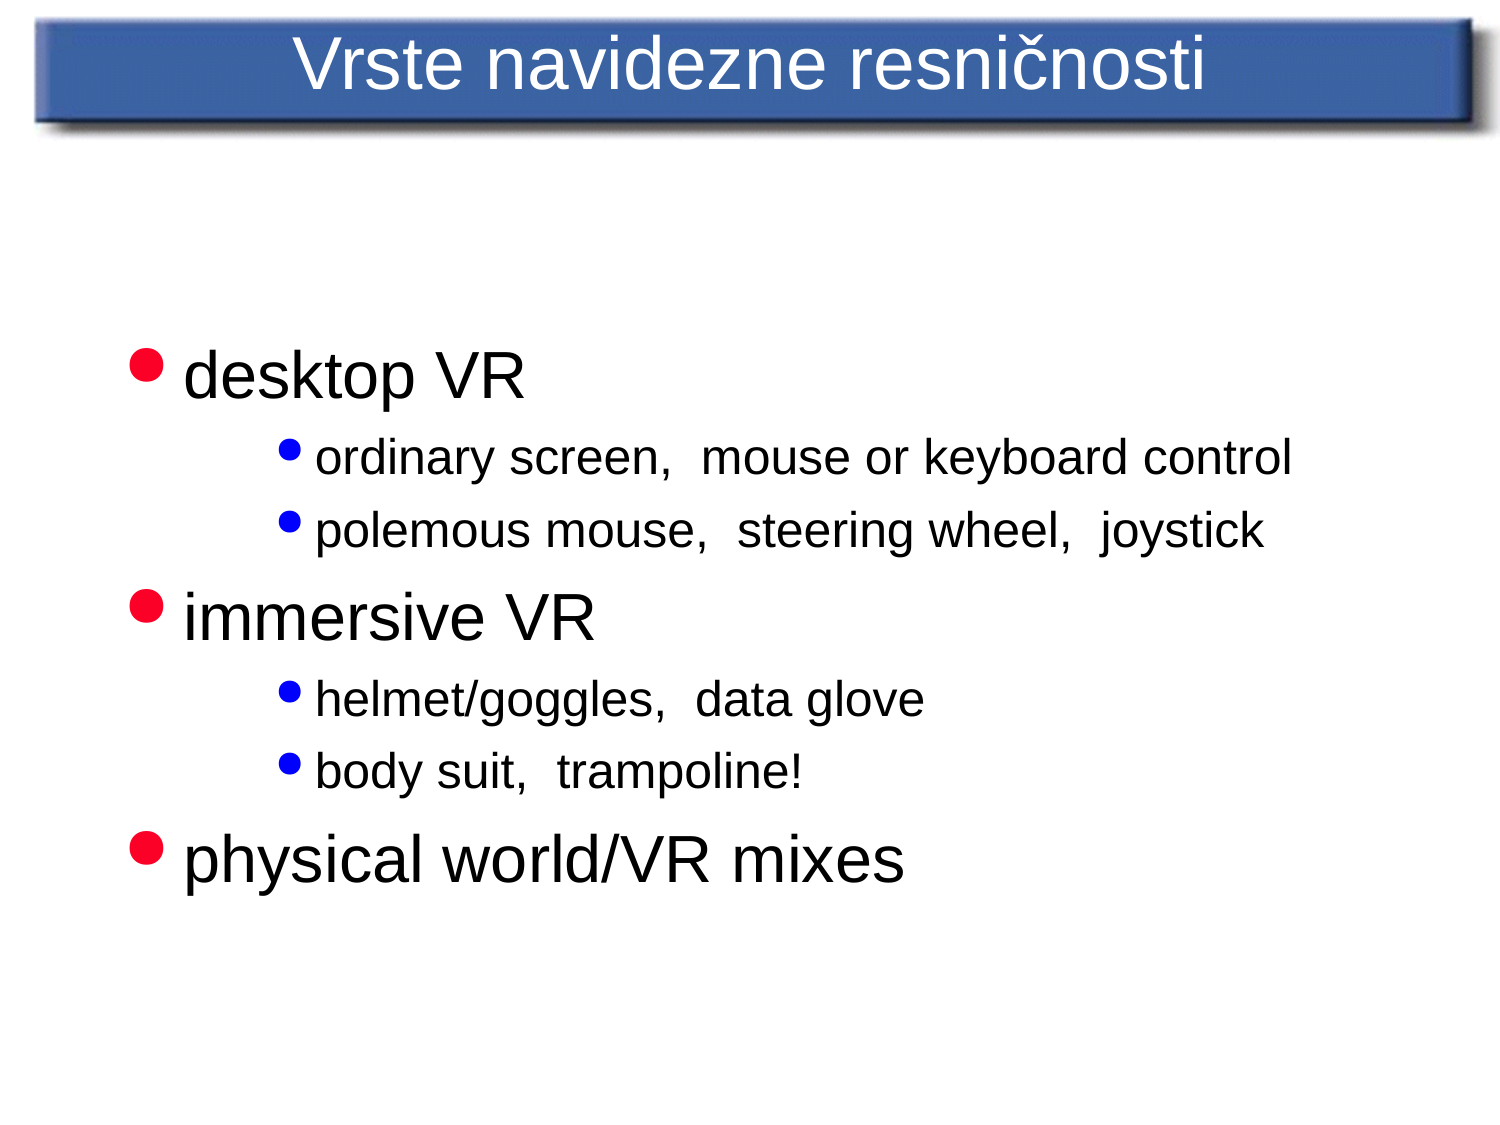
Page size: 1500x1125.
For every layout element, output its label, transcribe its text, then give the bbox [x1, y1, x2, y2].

title Vrste navidezne resničnosti [112, 0, 1388, 119]
list desktop VR ordinary screen, mouse or keyboard control polemous mouse, steering wheel, joystick immersive VR helmet/goggles, data glove body suit, trampoline! physical world/VR mixes [112, 324, 1388, 1001]
picture [33, 15, 1500, 142]
